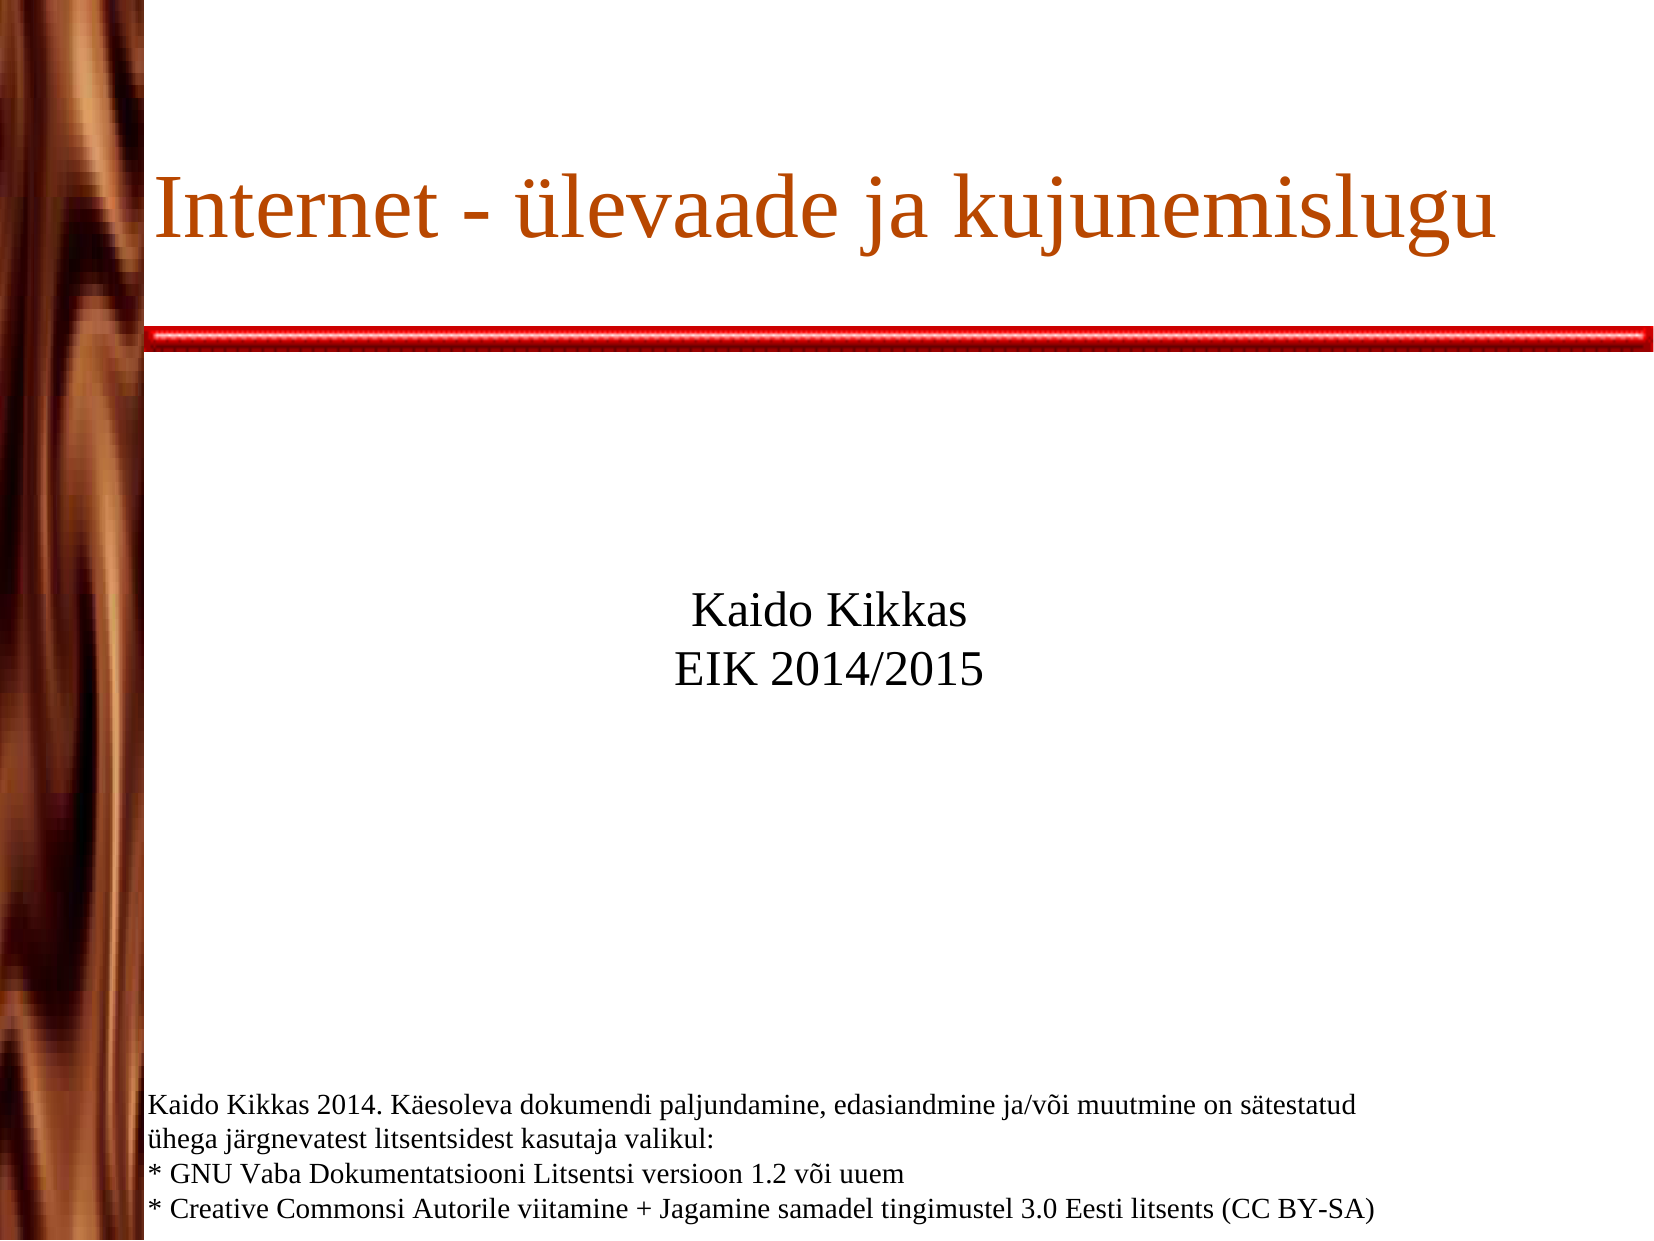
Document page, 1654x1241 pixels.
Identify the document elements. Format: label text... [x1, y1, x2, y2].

text_box Kaido Kikkas EIK 2014/2015 [272, 577, 1388, 915]
picture [0, 0, 1654, 1240]
title Internet - ülevaade ja kujunemislugu [121, 84, 1533, 328]
text_box Kaido Kikkas 2014. Käesoleva dokumendi paljundamine, edasiandmine ja/või muutmine on sätestatud ühega järgnevatest litsentsidest kasutaja valikul: * GNU Vaba Dokumentatsiooni Litsentsi versioon 1.2 või uuem * Creative Commonsi Autorile viitamine + Jagamine samadel tingimustel 3.0 Eesti litsents (CC BY-SA) [147, 1085, 1654, 1225]
